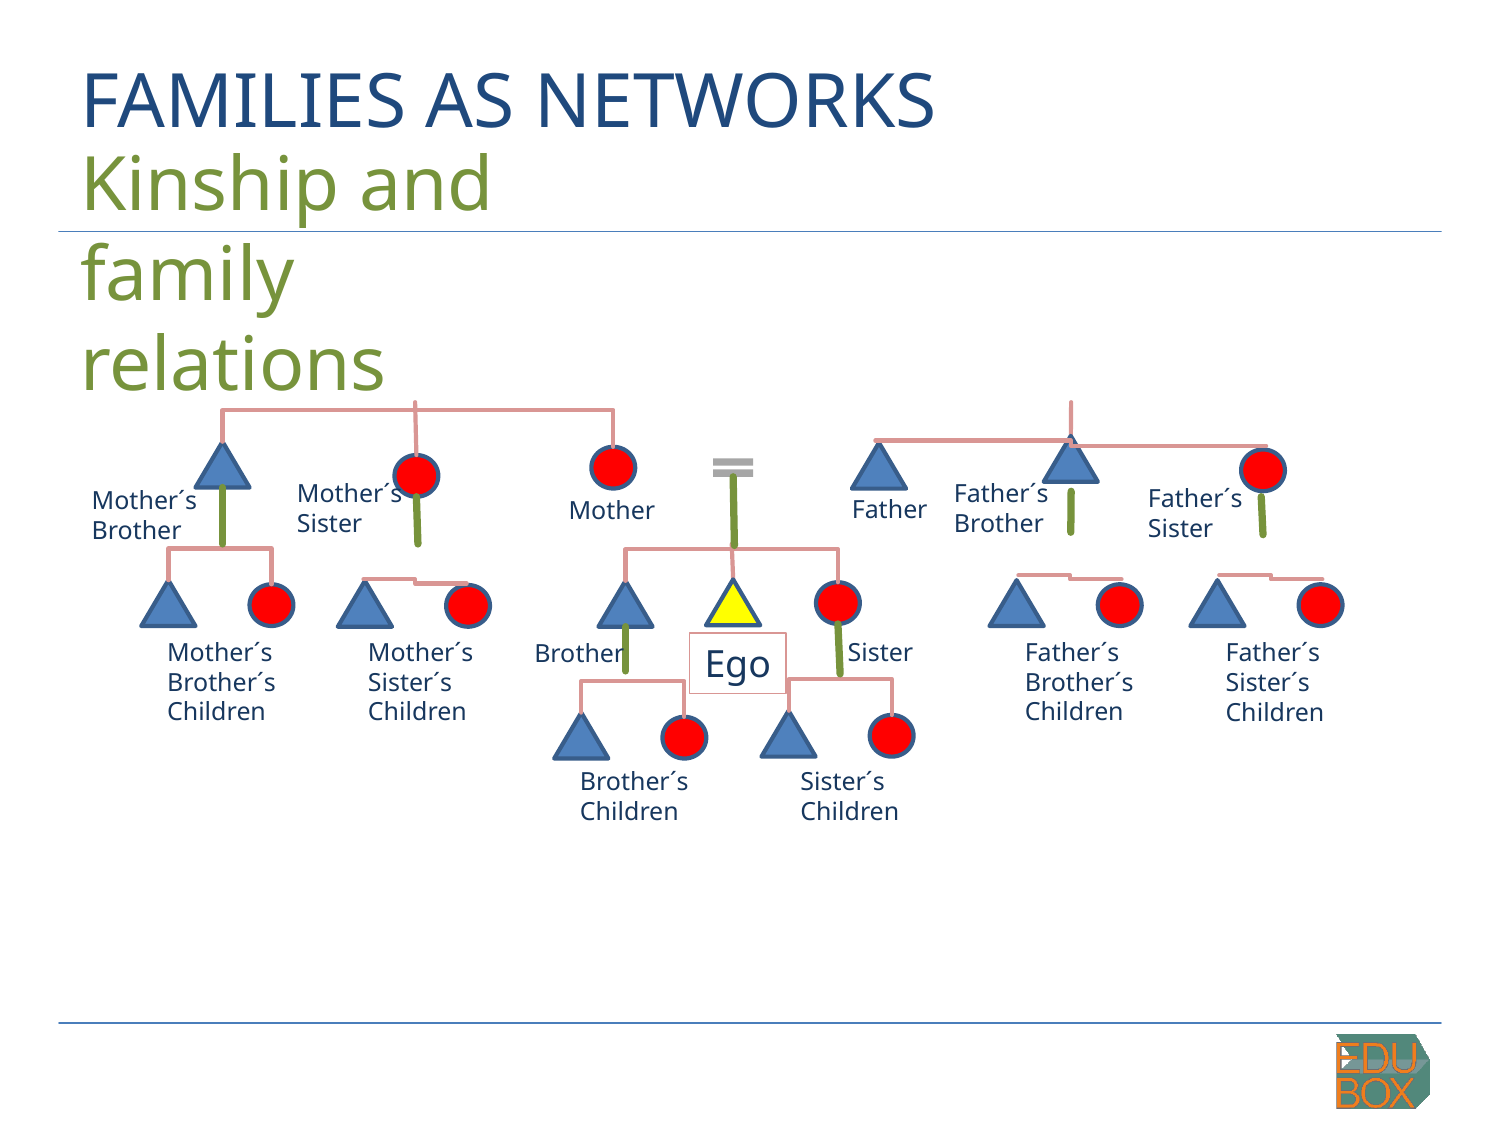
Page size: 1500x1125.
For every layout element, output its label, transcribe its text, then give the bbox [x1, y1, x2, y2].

text_box Mother´s Sister [281, 470, 409, 546]
text_box [395, 455, 439, 497]
text_box Mother´s Brother´s Children [152, 628, 283, 735]
text_box Ego [689, 632, 783, 694]
text_box [713, 469, 754, 477]
text_box Mother [553, 486, 662, 533]
text_box Father [836, 486, 937, 532]
title FAMILIES AS NETWORKS [64, 42, 1040, 153]
text_box Mother´s Brother [76, 476, 204, 553]
text_box Sister [832, 628, 925, 674]
text_box Father´s Sister´s Children [1210, 628, 1332, 735]
text_box [1097, 584, 1142, 626]
text_box [202, 444, 250, 488]
text_box [598, 583, 653, 627]
text_box [869, 714, 914, 757]
text_box [1050, 443, 1098, 482]
text_box [1241, 449, 1285, 492]
text_box [1190, 580, 1245, 627]
text_box [761, 713, 816, 757]
text_box Mother´s Sister´s Children [352, 628, 480, 735]
text_box Brother´s Children [565, 758, 696, 835]
text_box [1298, 584, 1343, 626]
text_box [591, 446, 636, 486]
text_box [554, 715, 609, 759]
text_box [816, 582, 860, 624]
text_box [141, 582, 196, 627]
text_box Sister´s Children [785, 758, 907, 835]
text_box [662, 716, 707, 758]
picture [1328, 1028, 1437, 1114]
text_box Father´s Brother [938, 470, 1089, 546]
text_box Father´s Sister [1132, 474, 1252, 551]
text_box [853, 443, 905, 486]
text_box [713, 458, 754, 466]
text_box [706, 579, 761, 626]
text_box [249, 584, 294, 626]
list Kinship and family relations [64, 153, 1040, 247]
text_box Father´s Brother´s Children [1009, 628, 1141, 735]
text_box [989, 580, 1044, 627]
text_box Brother [519, 630, 631, 676]
text_box [446, 585, 490, 627]
text_box [337, 581, 393, 627]
